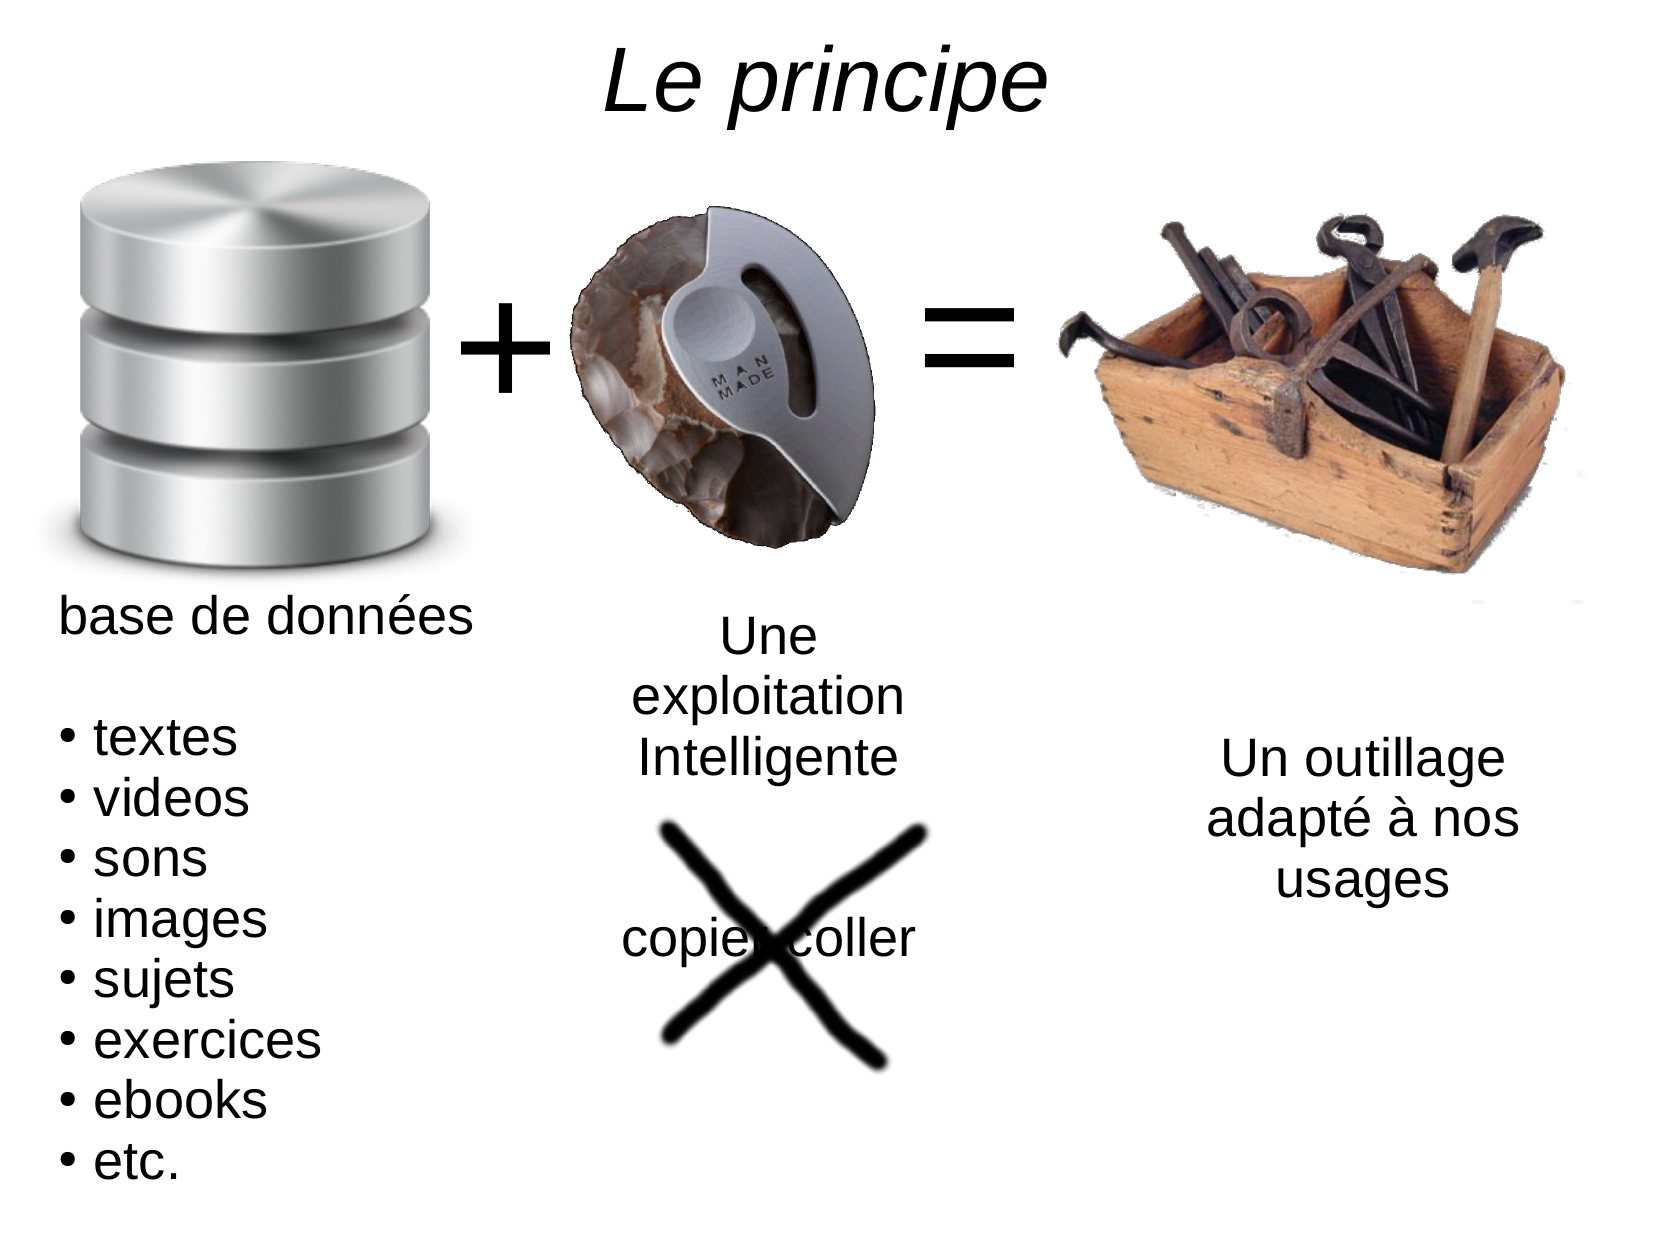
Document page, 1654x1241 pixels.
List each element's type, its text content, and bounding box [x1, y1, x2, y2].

picture [549, 182, 930, 563]
text_box Un outillage adapté à nos usages [1171, 719, 1557, 917]
picture [1044, 167, 1594, 605]
text_box + [438, 236, 563, 456]
title Le principe [82, 17, 1571, 143]
text_box base de données textes videos sons images sujets exercices ebooks etc. [43, 578, 559, 1241]
picture [23, 133, 488, 598]
text_box = [901, 225, 1039, 446]
picture [639, 800, 945, 1106]
text_box Une exploitation Intelligente copier-coller [576, 597, 962, 1038]
